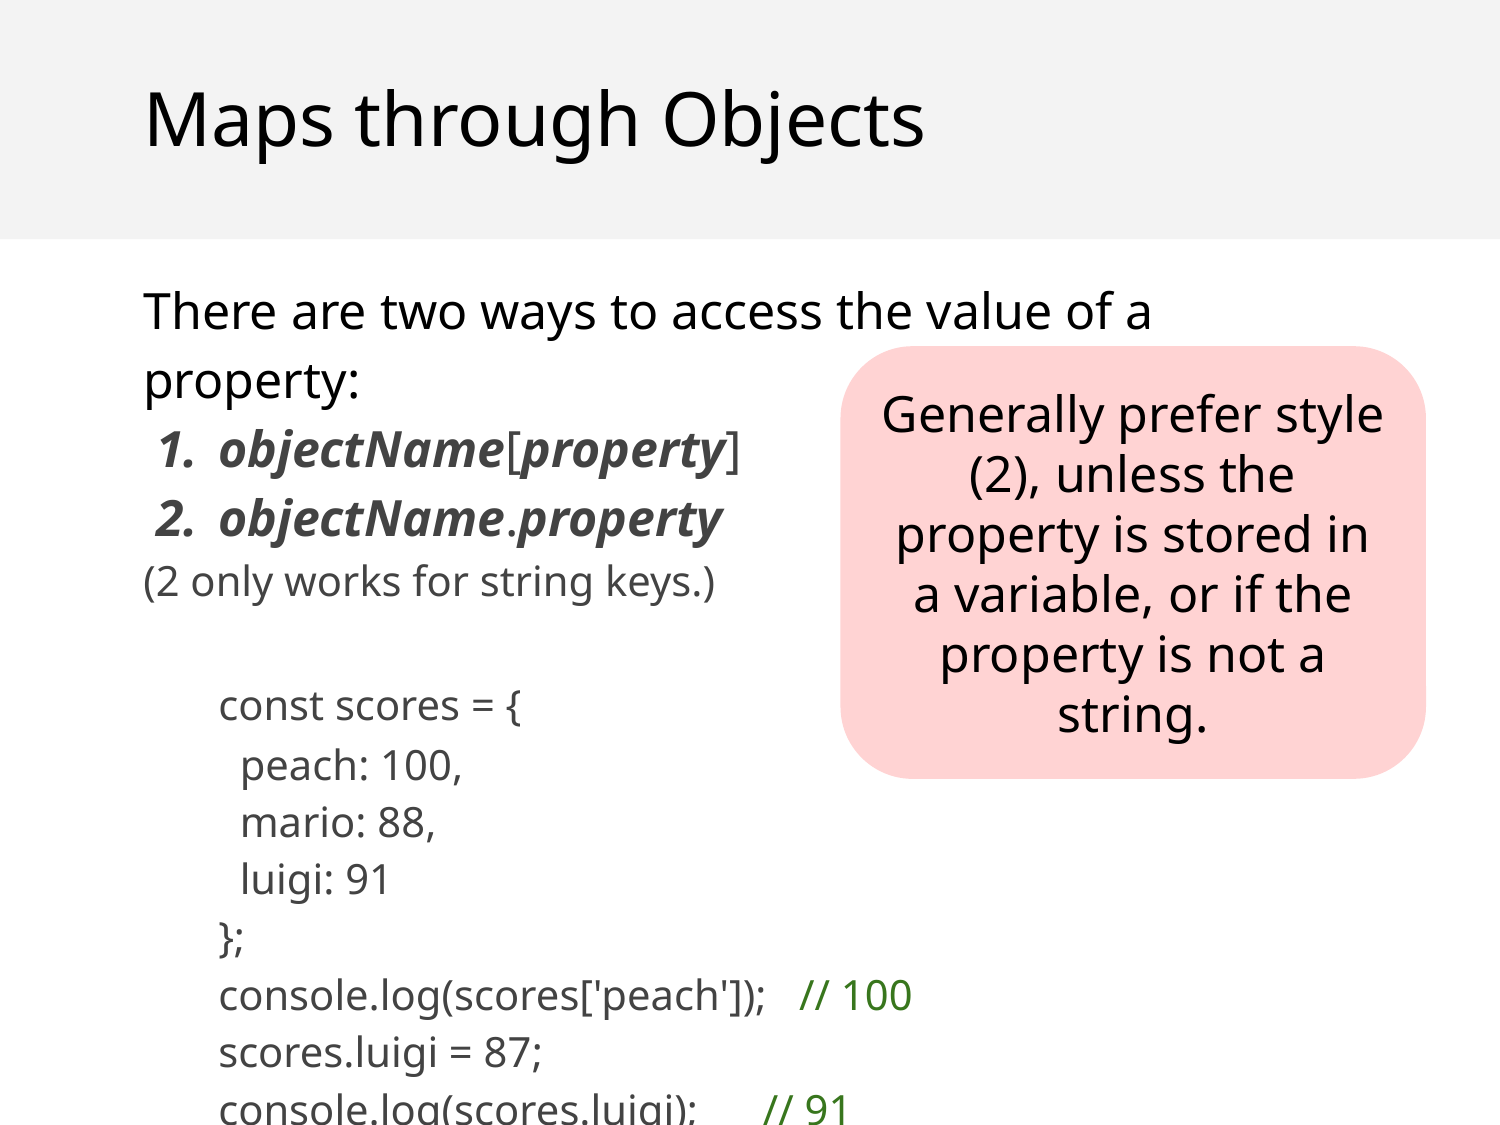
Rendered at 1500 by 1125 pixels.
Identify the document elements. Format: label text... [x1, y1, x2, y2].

title Maps through Objects [128, 56, 1372, 183]
list There are two ways to access the value of a property: objectName[property] objectName.property (2 only works for string keys.) const scores = { peach: 100, mario: 88, luigi: 91 }; console.log(scores['peach']); // 100 scores.luigi = 87; console.log(scores.luigi); // 91 [128, 255, 1372, 1106]
text_box Generally prefer style (2), unless the property is stored in a variable, or if the property is not a string. [840, 346, 1427, 779]
